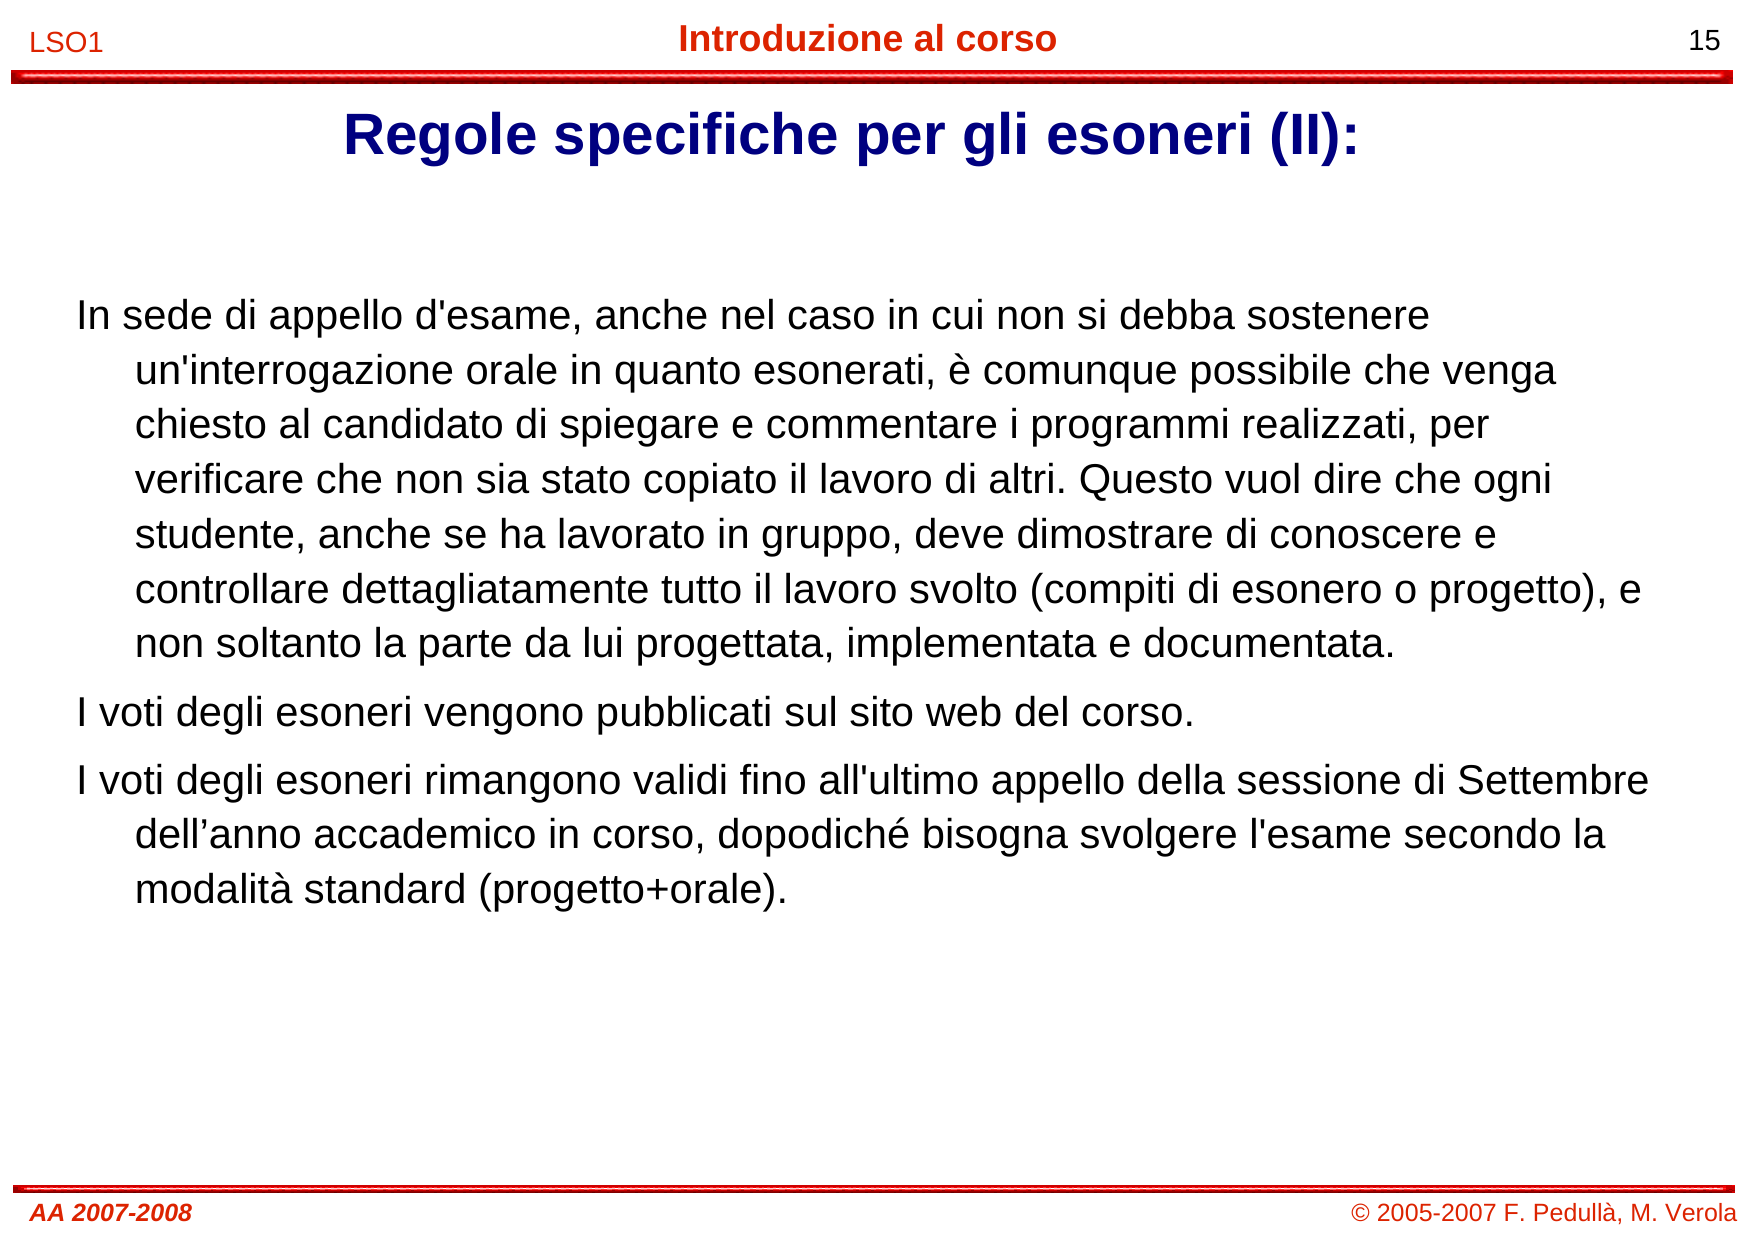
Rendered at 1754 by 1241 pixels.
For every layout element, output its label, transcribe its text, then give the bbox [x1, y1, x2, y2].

list In sede di appello d'esame, anche nel caso in cui non si debba sostenere un'interrogazione orale in quanto esonerati, è comunque possibile che venga chiesto al candidato di spiegare e commentare i programmi realizzati, per verificare che non sia stato copiato il lavoro di altri. Questo vuol dire che ogni studente, anche se ha lavorato in gruppo, deve dimostrare di conoscere e controllare dettagliatamente tutto il lavoro svolto (compiti di esonero o progetto), e non soltanto la parte da lui progettata, implementata e documentata. I voti degli esoneri vengono pubblicati sul sito web del corso. I voti degli esoneri rimangono validi fino all'ultimo appello della sessione di Settembre dell’anno accademico in corso, dopodiché bisogna svolgere l'esame secondo la modalità standard (progetto+orale). [73, 209, 1665, 1011]
picture [11, 70, 1733, 84]
text_box Regole specifiche per gli esoneri (II): [300, 98, 1405, 187]
picture [13, 1185, 1735, 1193]
